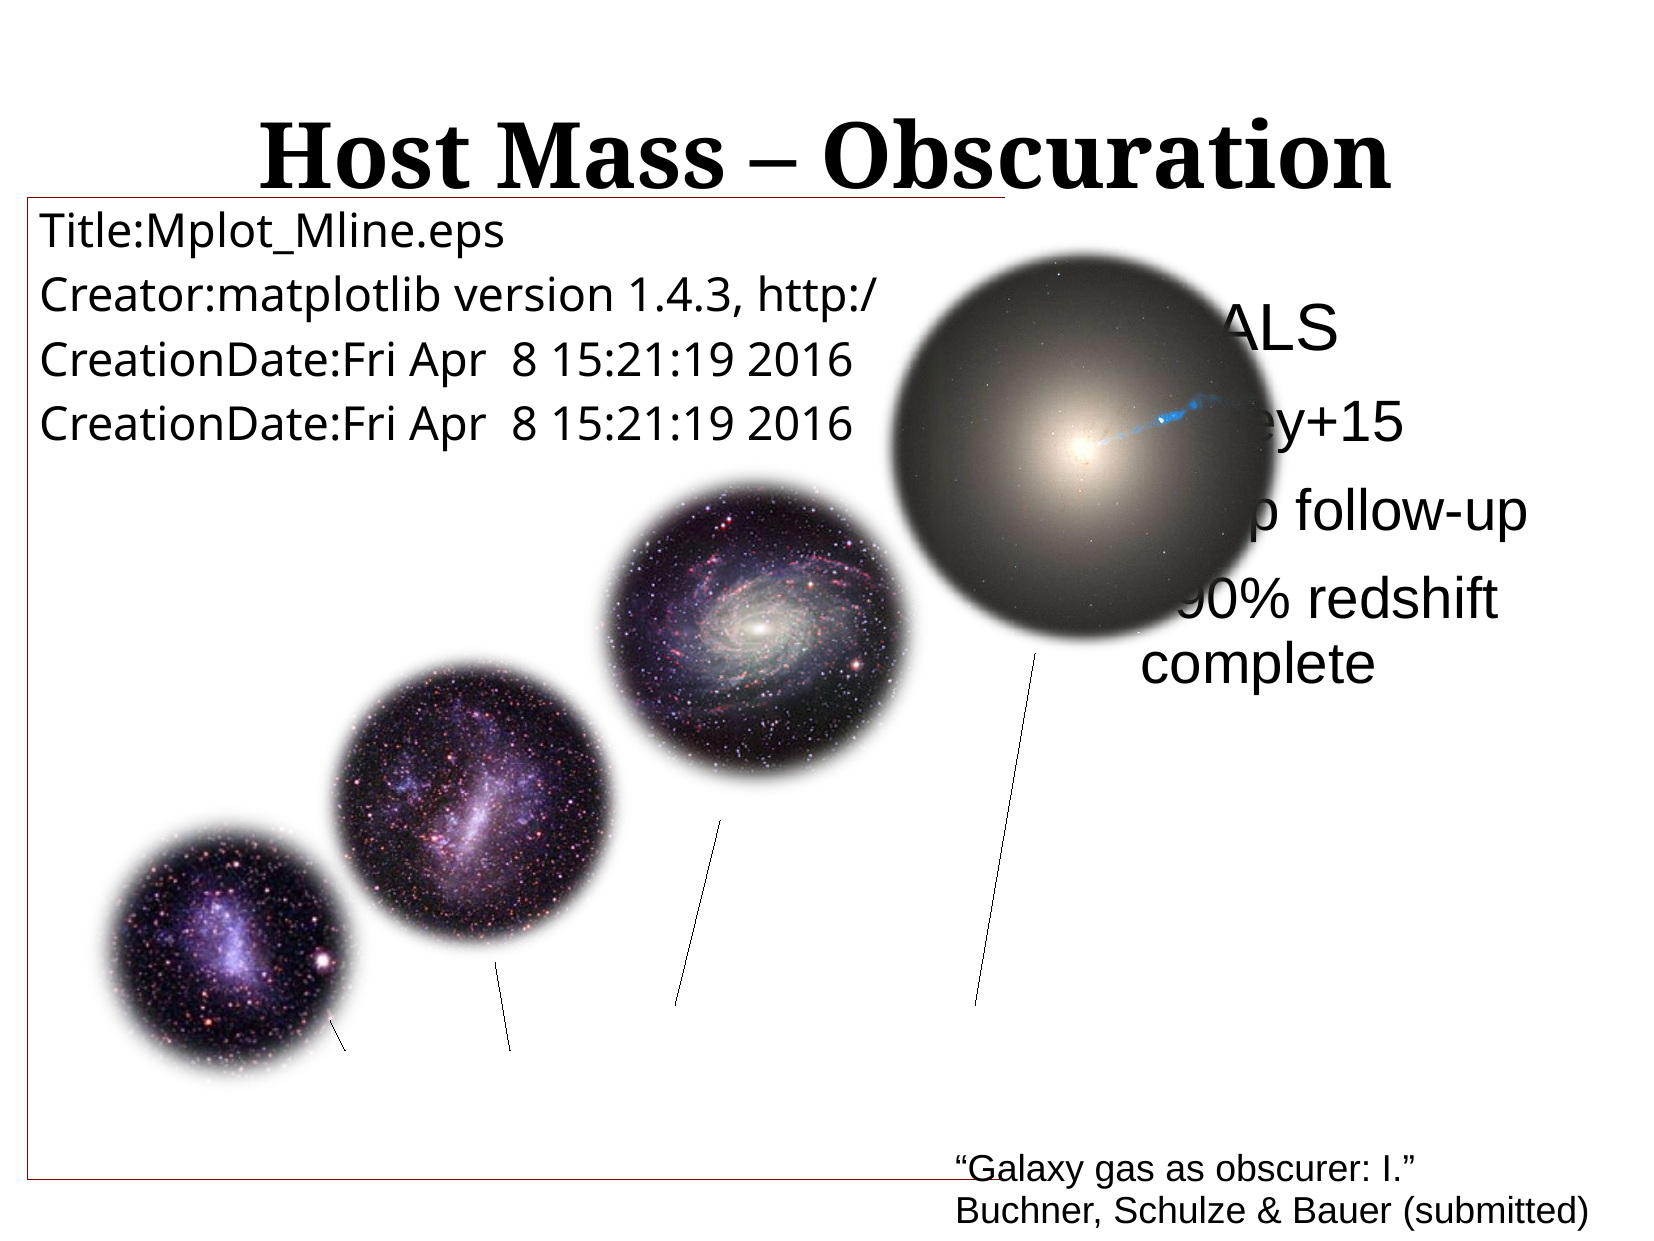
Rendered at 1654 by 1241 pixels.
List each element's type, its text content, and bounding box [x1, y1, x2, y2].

list SHOALS Perley+15 Deep follow-up ~90% redshift complete [998, 290, 1595, 1010]
picture [24, 194, 1291, 1180]
title Host Mass – Obscuration [82, 49, 1571, 257]
text_box “Galaxy gas as obscurer: I.” Buchner, Schulze & Bauer (submitted) [940, 1140, 1646, 1239]
